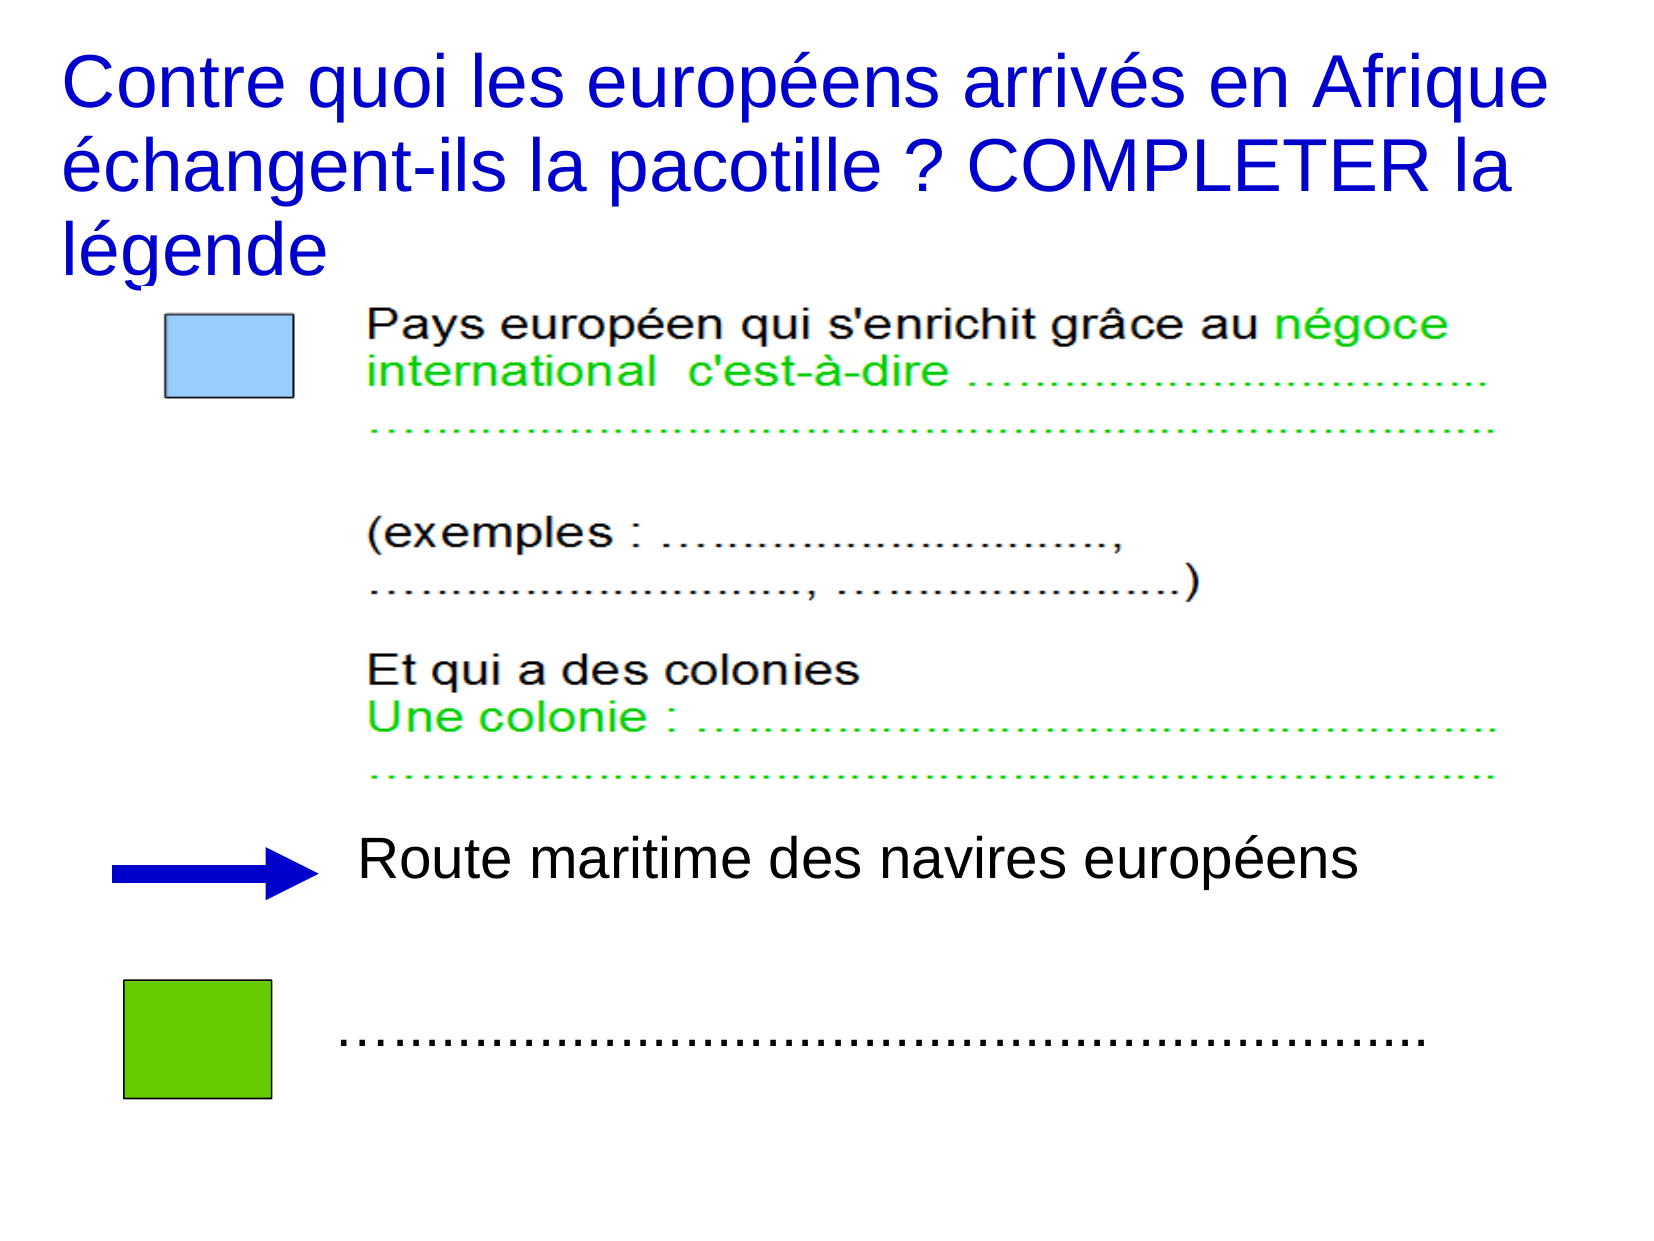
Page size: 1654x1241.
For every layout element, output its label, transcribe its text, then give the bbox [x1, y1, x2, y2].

text_box Contre quoi les européens arrivés en Afrique échangent-ils la pacotille ? COMPLETER la légende [47, 29, 1583, 221]
text_box …................................................................ [319, 983, 1501, 1063]
text_box [123, 980, 272, 1099]
picture [141, 286, 1548, 804]
text_box Route maritime des navires européens [342, 814, 1524, 895]
